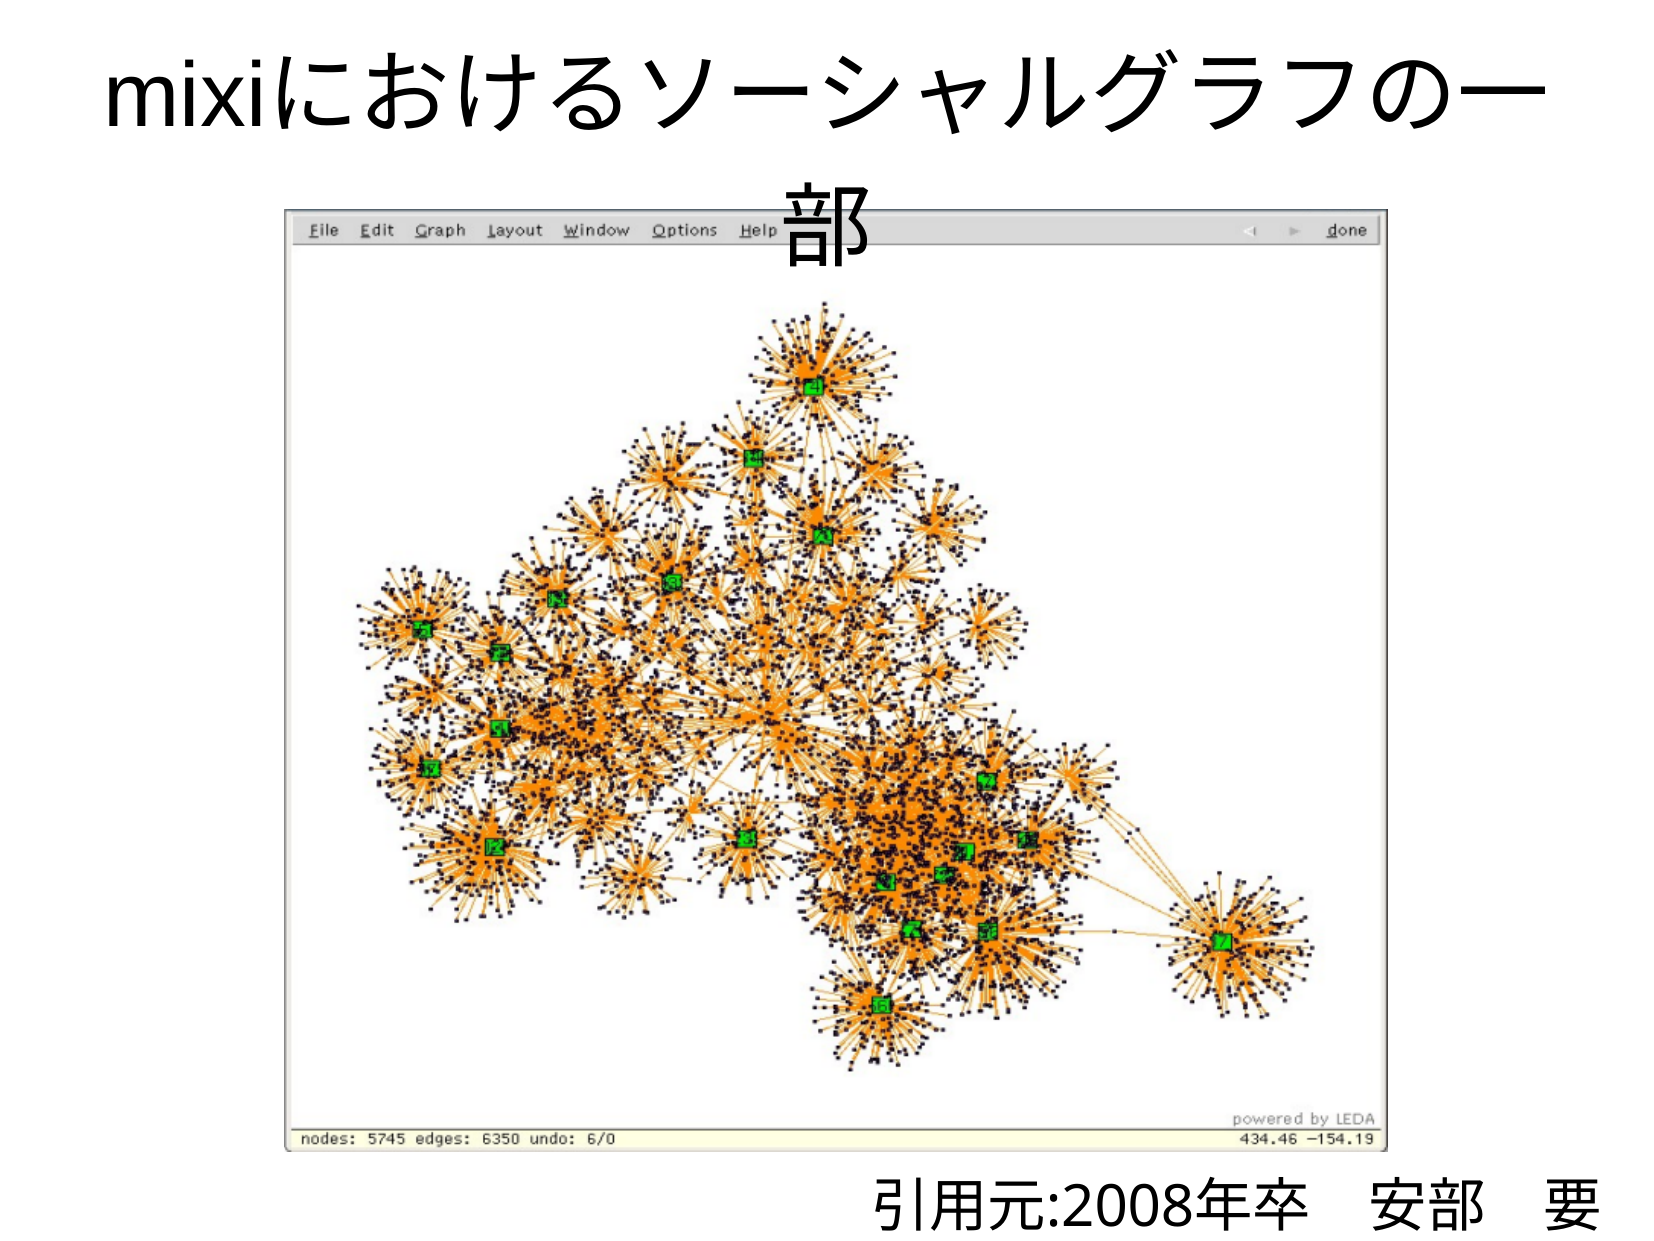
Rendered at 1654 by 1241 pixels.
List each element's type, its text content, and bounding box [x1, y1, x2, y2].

title mixiにおけるソーシャルグラフの一部 [82, 49, 1571, 257]
text_box 引用元:2008年卒 安部 要 [856, 1151, 1654, 1241]
picture [284, 257, 1388, 1152]
